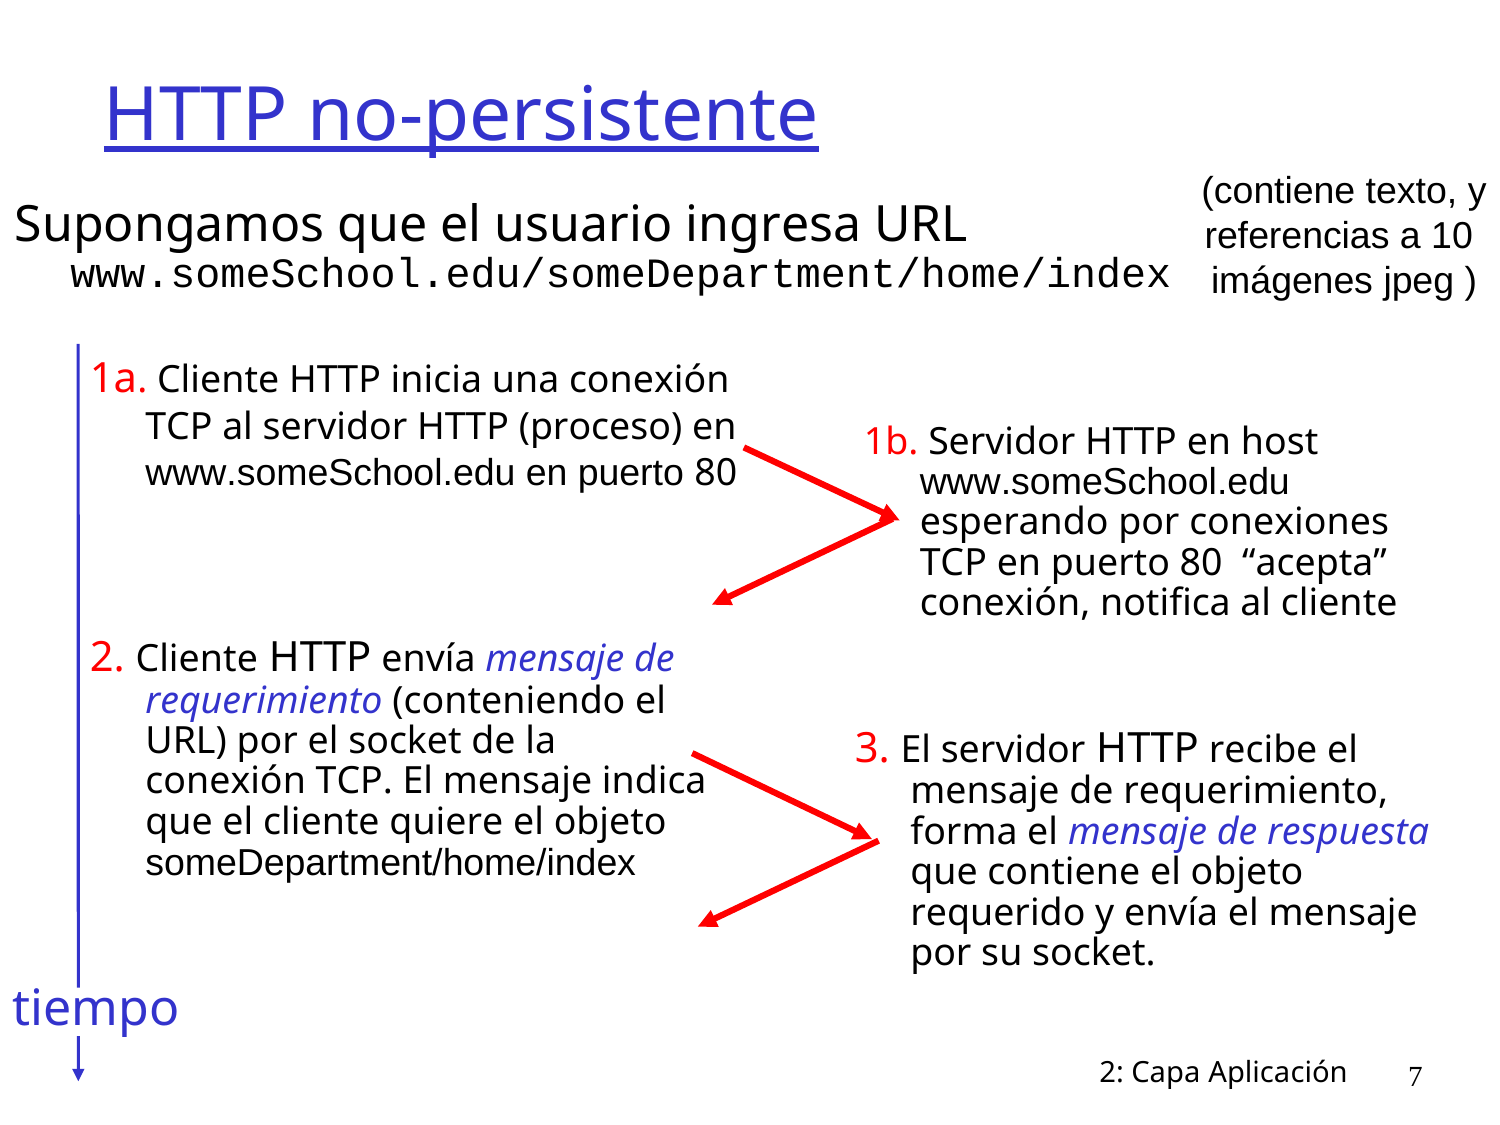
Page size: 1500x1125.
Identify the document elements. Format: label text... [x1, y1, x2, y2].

list Supongamos que el usuario ingresa URL www.someSchool.edu/someDepartment/home/index [0, 184, 1369, 327]
title HTTP no-persistente [89, 42, 1365, 184]
text_box 1b. Servidor HTTP en host www.someSchool.edu esperando por conexiones TCP en puerto 80 “acepta” conexión, notifica al cliente [849, 414, 1475, 632]
text_box tiempo [0, 974, 195, 1045]
text_box 3. El servidor HTTP recibe el mensaje de requerimiento, forma el mensaje de respuesta que contiene el objeto requerido y envía el mensaje por su socket. [839, 718, 1488, 982]
list 1a. Cliente HTTP inicia una conexión TCP al servidor HTTP (proceso) en www.someSchool.edu en puerto 80 [75, 343, 755, 657]
text_box (contiene texto, y referencias a 10 imágenes jpeg ) [1186, 158, 1500, 310]
text_box 2. Cliente HTTP envía mensaje de requerimiento (conteniendo el URL) por el socket de la conexión TCP. El mensaje indica que el cliente quiere el objeto someDepartment/home/index [74, 628, 741, 891]
